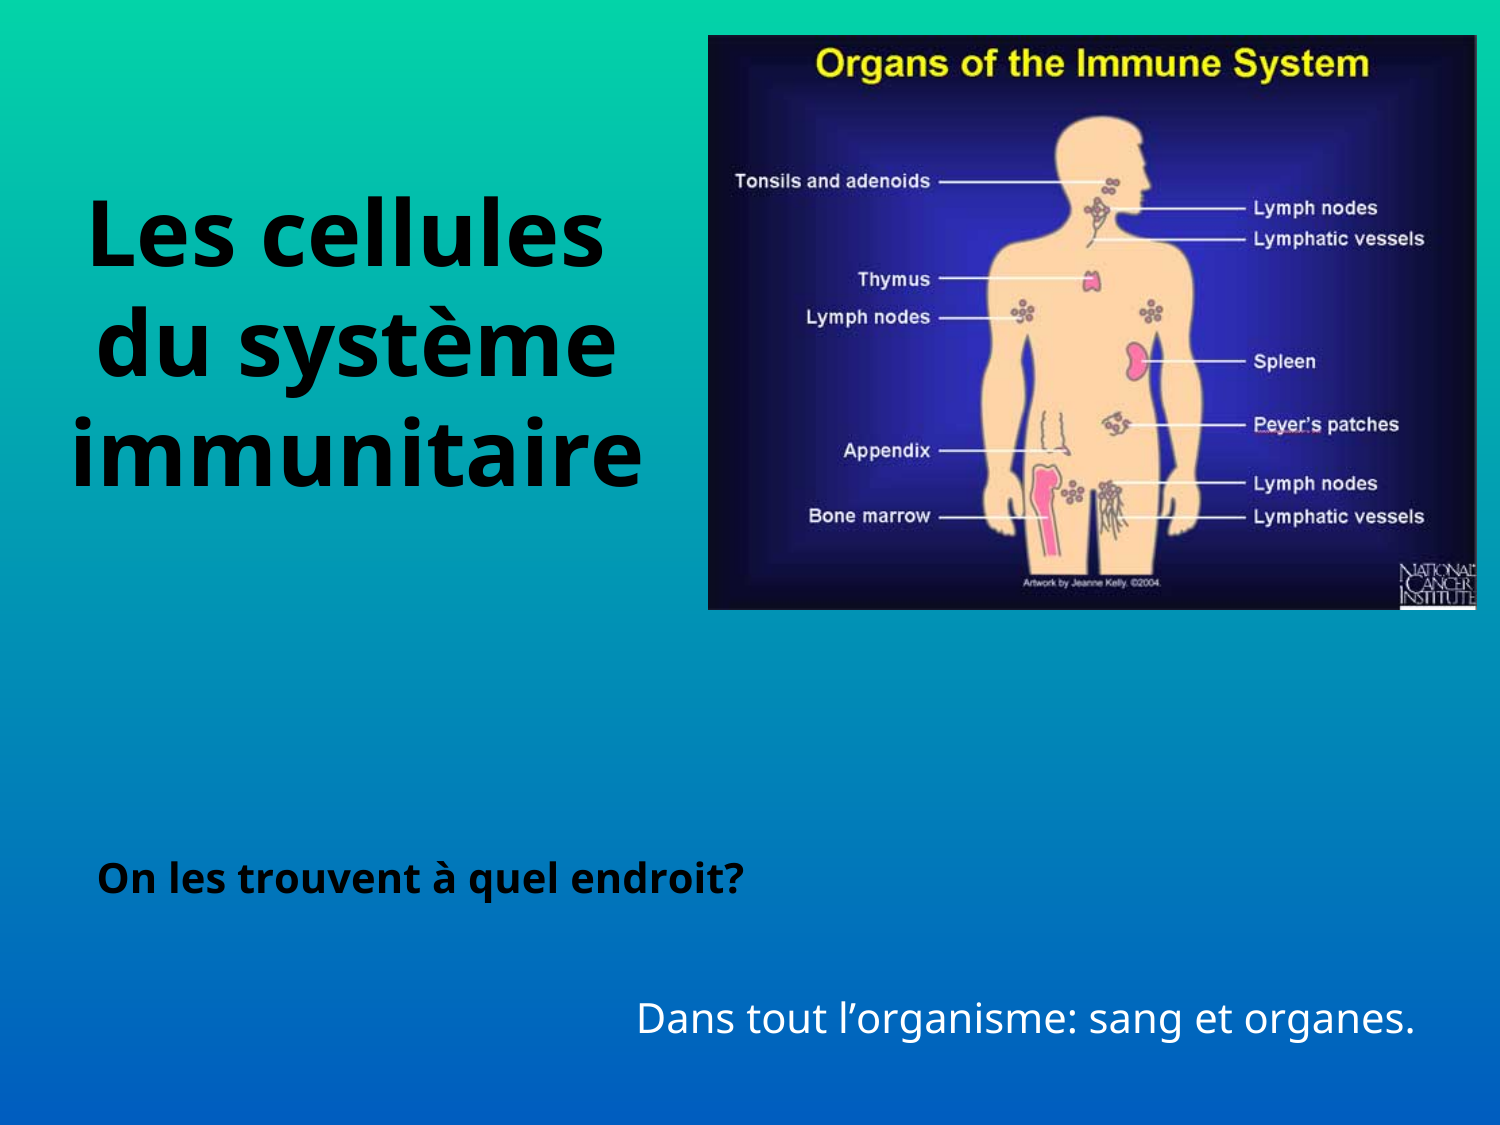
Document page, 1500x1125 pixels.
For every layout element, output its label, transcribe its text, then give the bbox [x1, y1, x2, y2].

text_box On les trouvent à quel endroit? [81, 843, 797, 910]
title Les cellules du système immunitaire [23, 81, 692, 598]
picture [0, 35, 1500, 610]
text_box Dans tout l’organisme: sang et organes. [621, 984, 1465, 1050]
